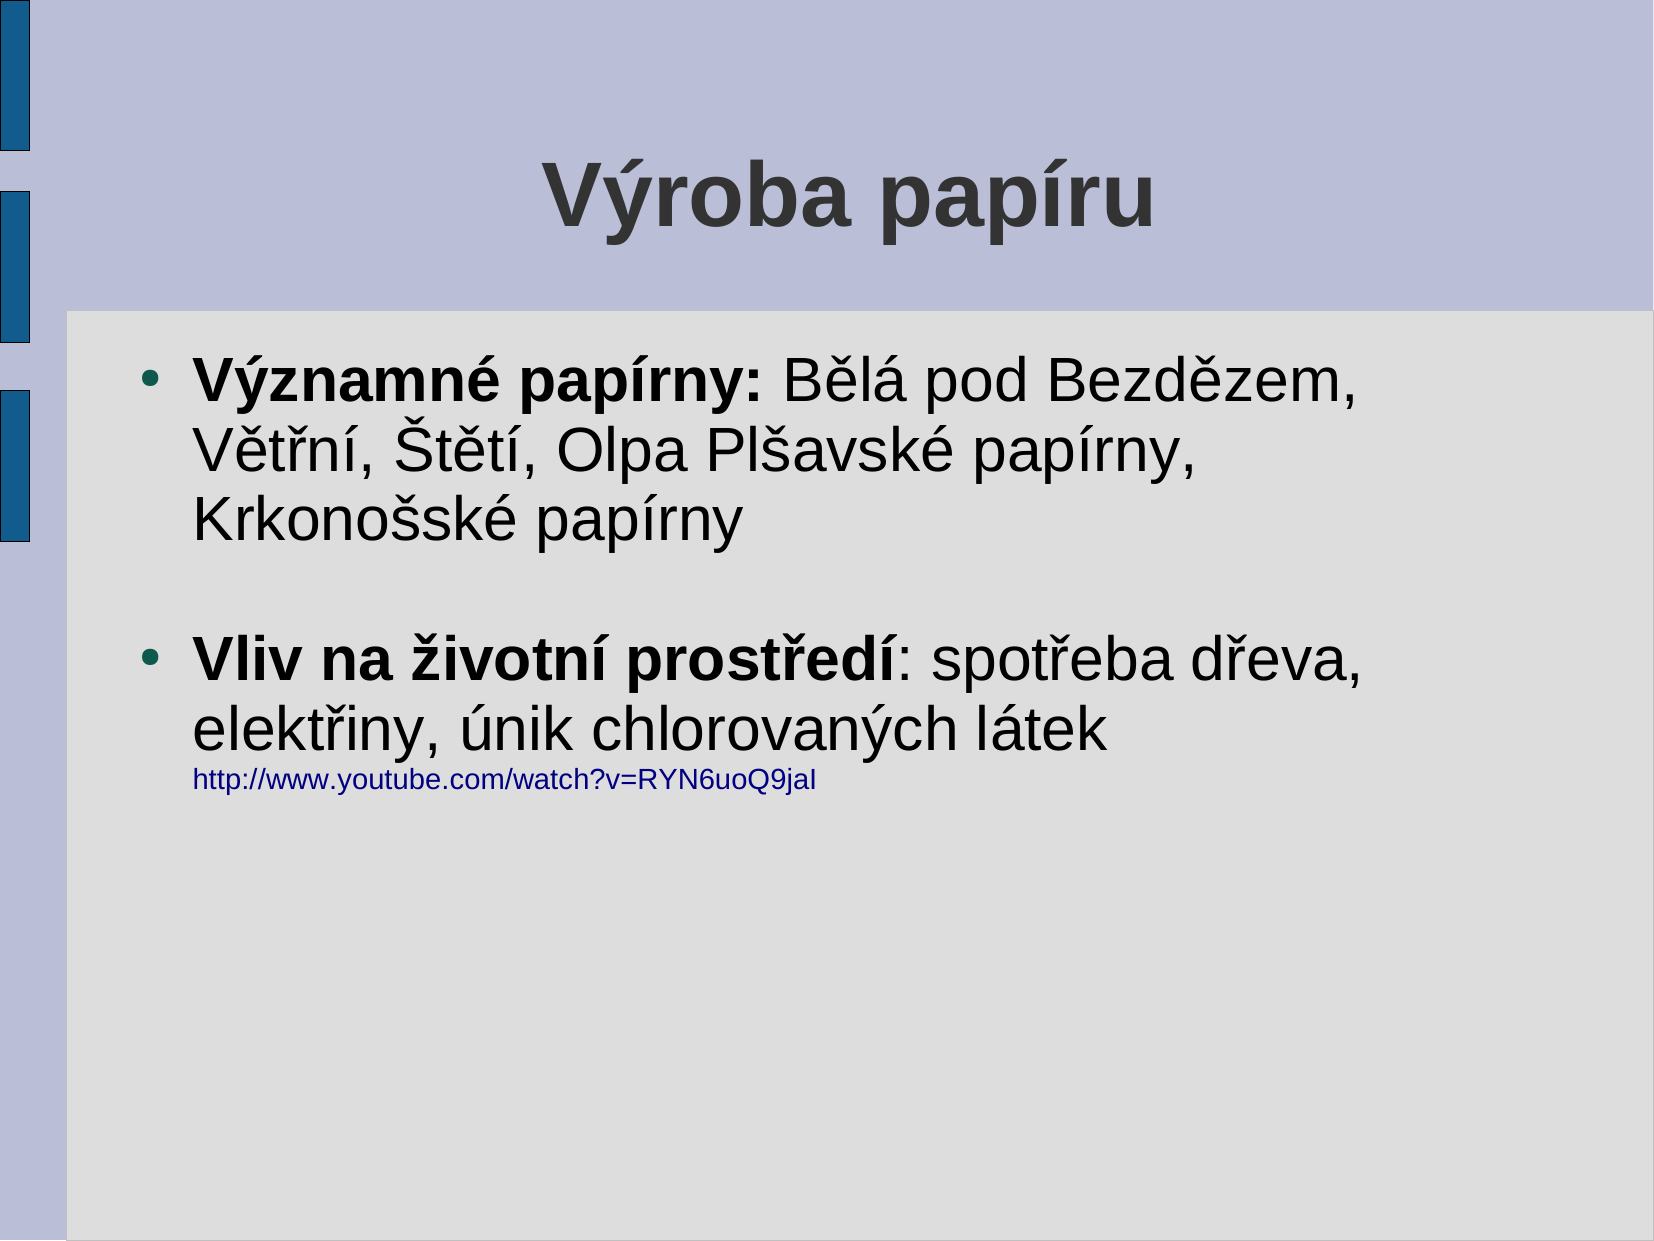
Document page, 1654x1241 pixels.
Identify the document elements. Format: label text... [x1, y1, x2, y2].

title Výroba papíru [121, 98, 1534, 291]
list Významné papírny: Bělá pod Bezdězem, Větřní, Štětí, Olpa Plšavské papírny, Krkonošské papírny Vliv na životní prostředí: spotřeba dřeva, elektřiny, únik chlorovaných látek http://www.youtube.com/watch?v=RYN6uoQ9jaI [121, 344, 1534, 1112]
